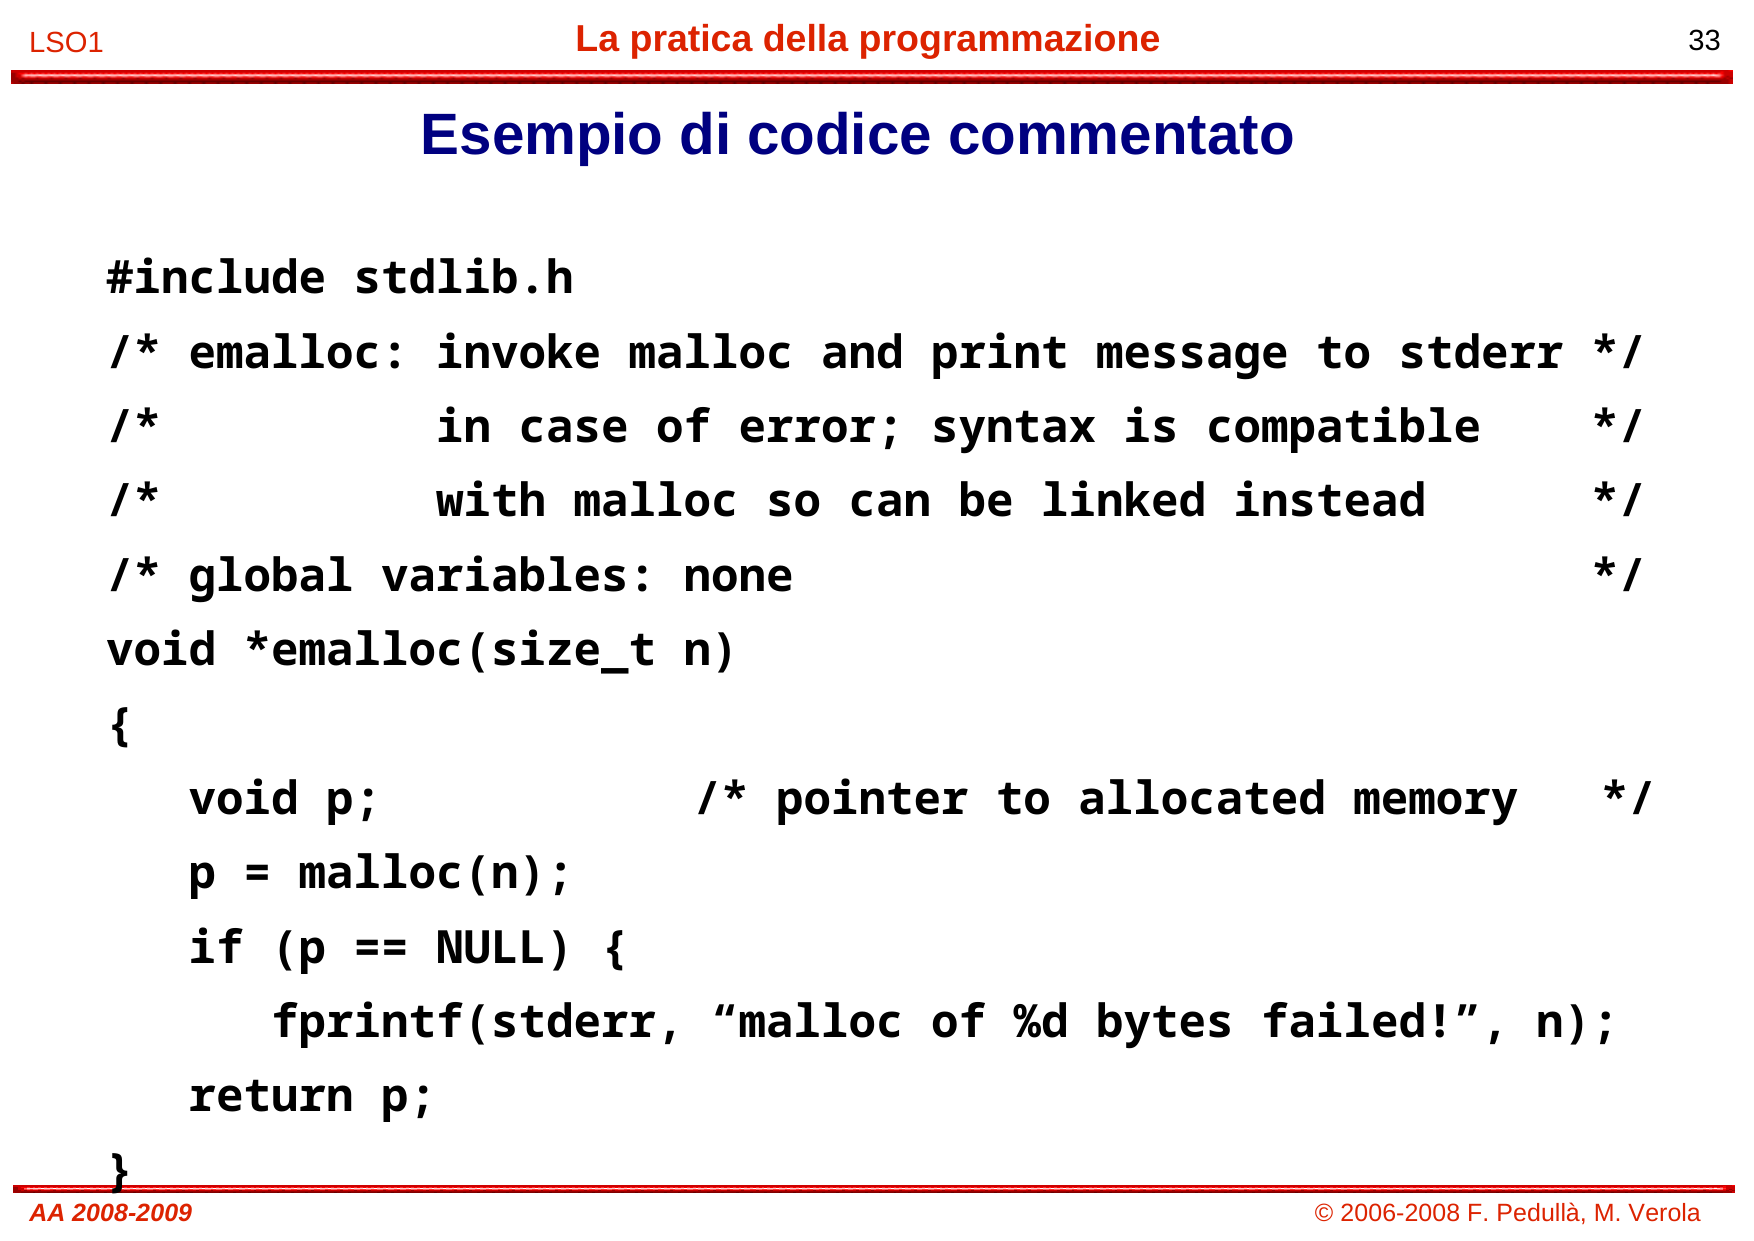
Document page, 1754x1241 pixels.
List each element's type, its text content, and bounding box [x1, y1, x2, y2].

picture [13, 1185, 116, 1193]
picture [11, 70, 1733, 84]
picture [119, 1185, 1735, 1193]
list #include stdlib.h /* emalloc: invoke malloc and print message to stderr */ /* in case of error; syntax is compatible */ /* with malloc so can be linked instead */ /* global variables: none */ void *emalloc(size_t n) { void p; /* pointer to allocated memory */ p = malloc(n); if (p == NULL) { fprintf(stderr, “malloc of %d bytes failed!”, n); return p; } [106, 244, 1685, 1123]
text_box Esempio di codice commentato [386, 98, 1330, 187]
